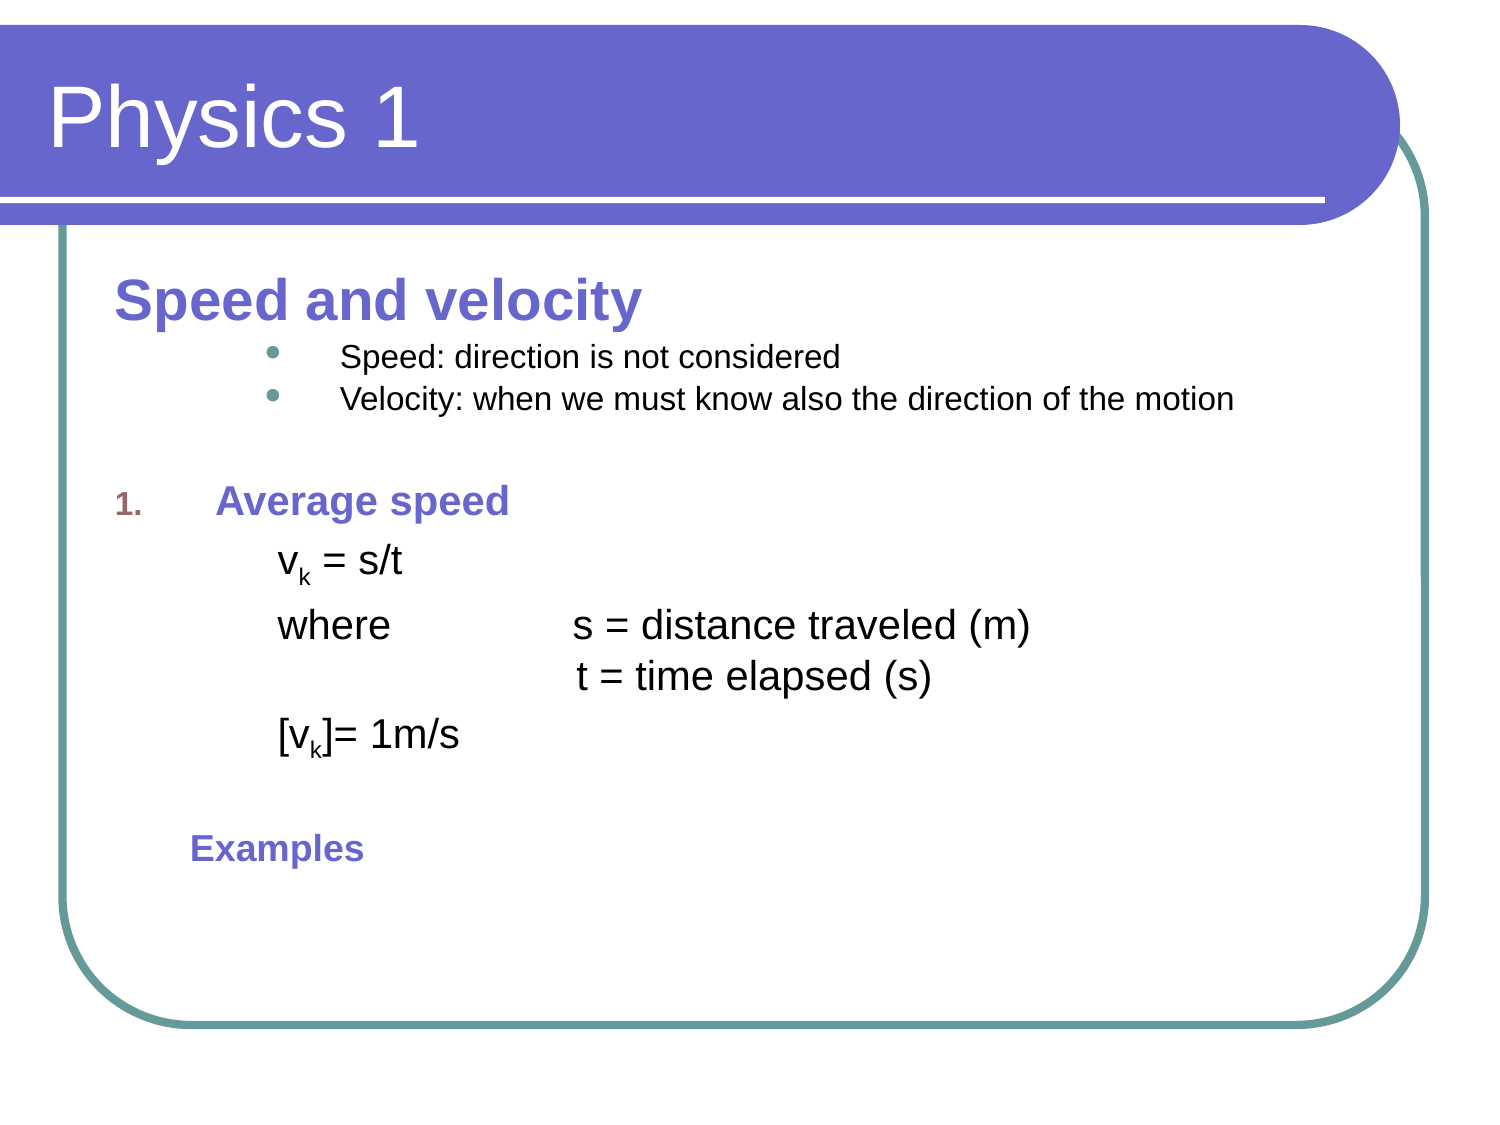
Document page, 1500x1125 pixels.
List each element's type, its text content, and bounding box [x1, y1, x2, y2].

title Physics 1 [32, 37, 1347, 188]
list Speed and velocity Speed: direction is not considered Velocity: when we must know also the direction of the motion Average speed vk = s/t where s = distance traveled (m) t = time elapsed (s) [vk]= 1m/s Examples [99, 262, 1400, 988]
